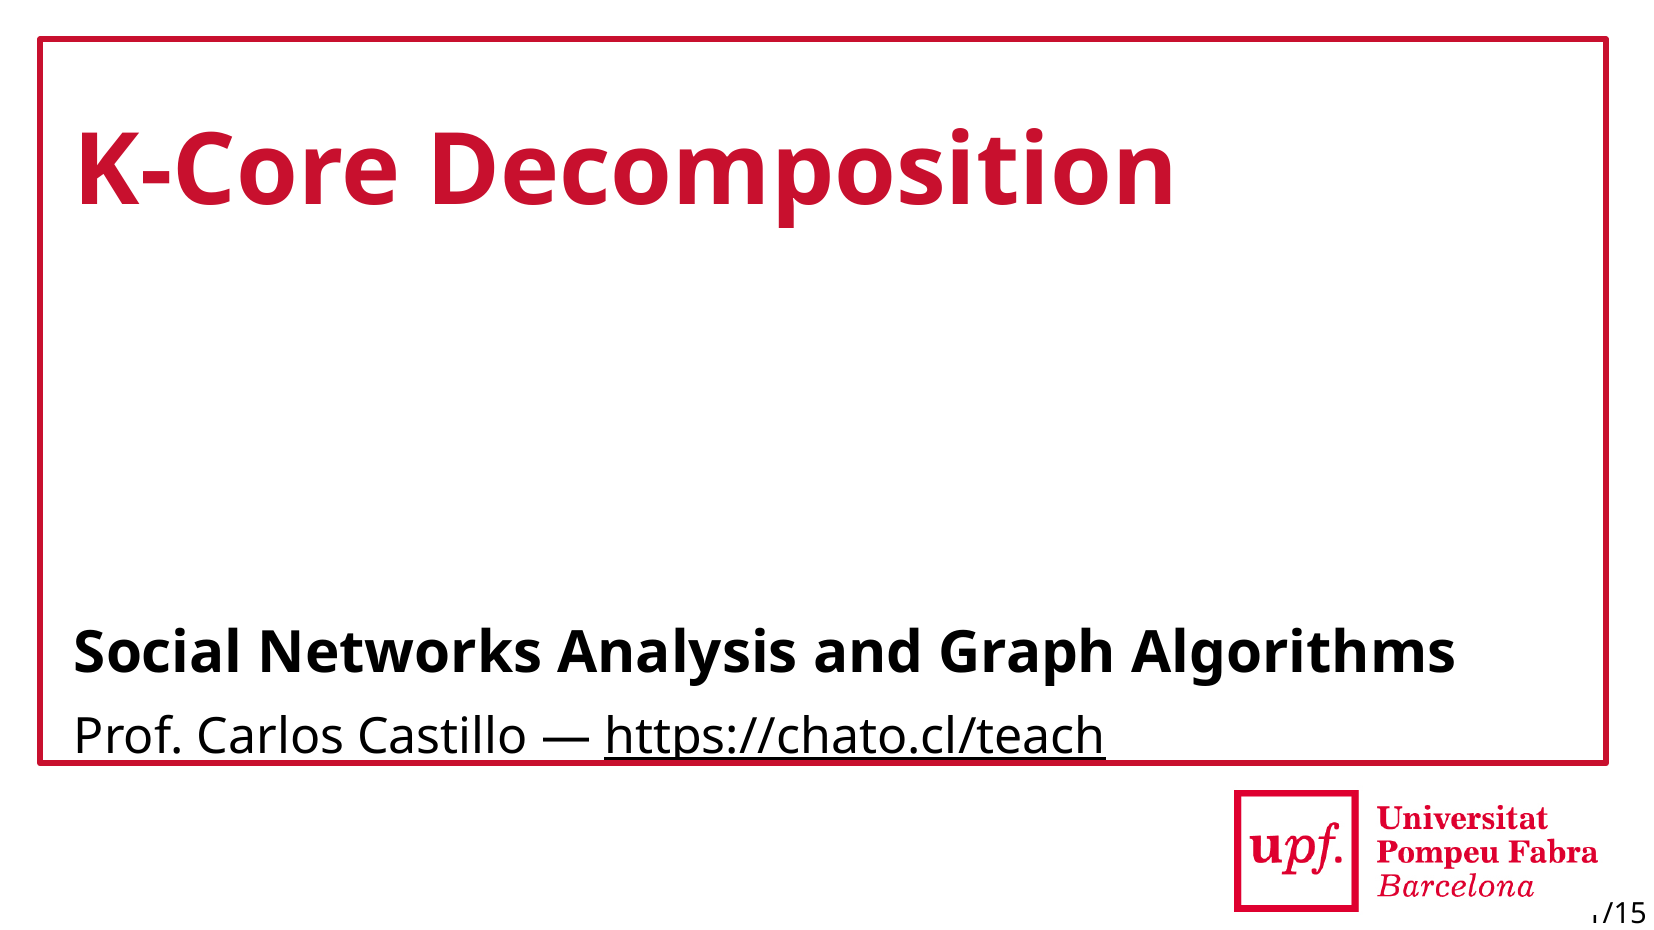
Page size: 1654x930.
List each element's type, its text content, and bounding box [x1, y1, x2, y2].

chart [770, 589, 889, 649]
picture [1229, 784, 1603, 915]
text_box K-Core Decomposition Social Networks Analysis and Graph Algorithms Prof. Carlos Castillo — https://chato.cl/teach [73, 77, 1562, 730]
